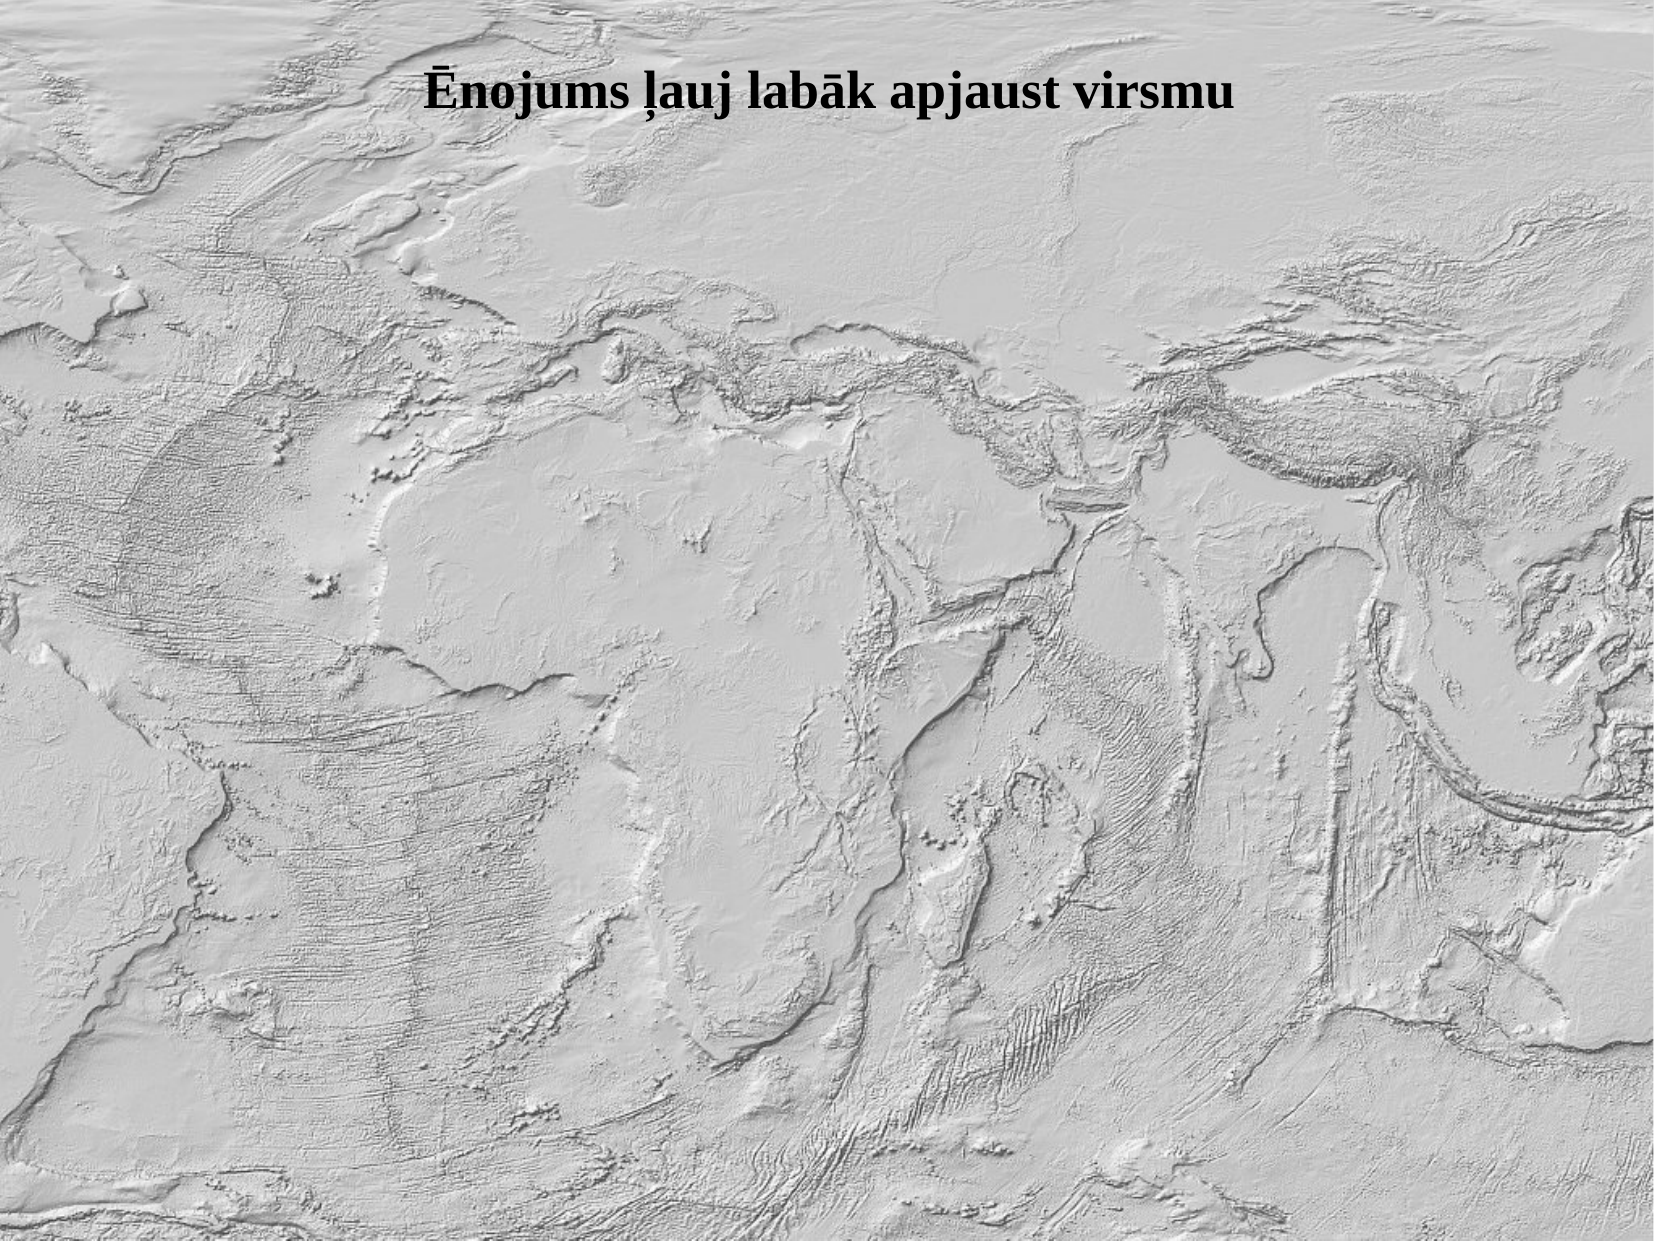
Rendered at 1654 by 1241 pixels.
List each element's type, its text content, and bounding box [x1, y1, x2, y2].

picture [0, 0, 1654, 1241]
title Ēnojums ļauj labāk apjaust virsmu [34, 61, 1626, 296]
